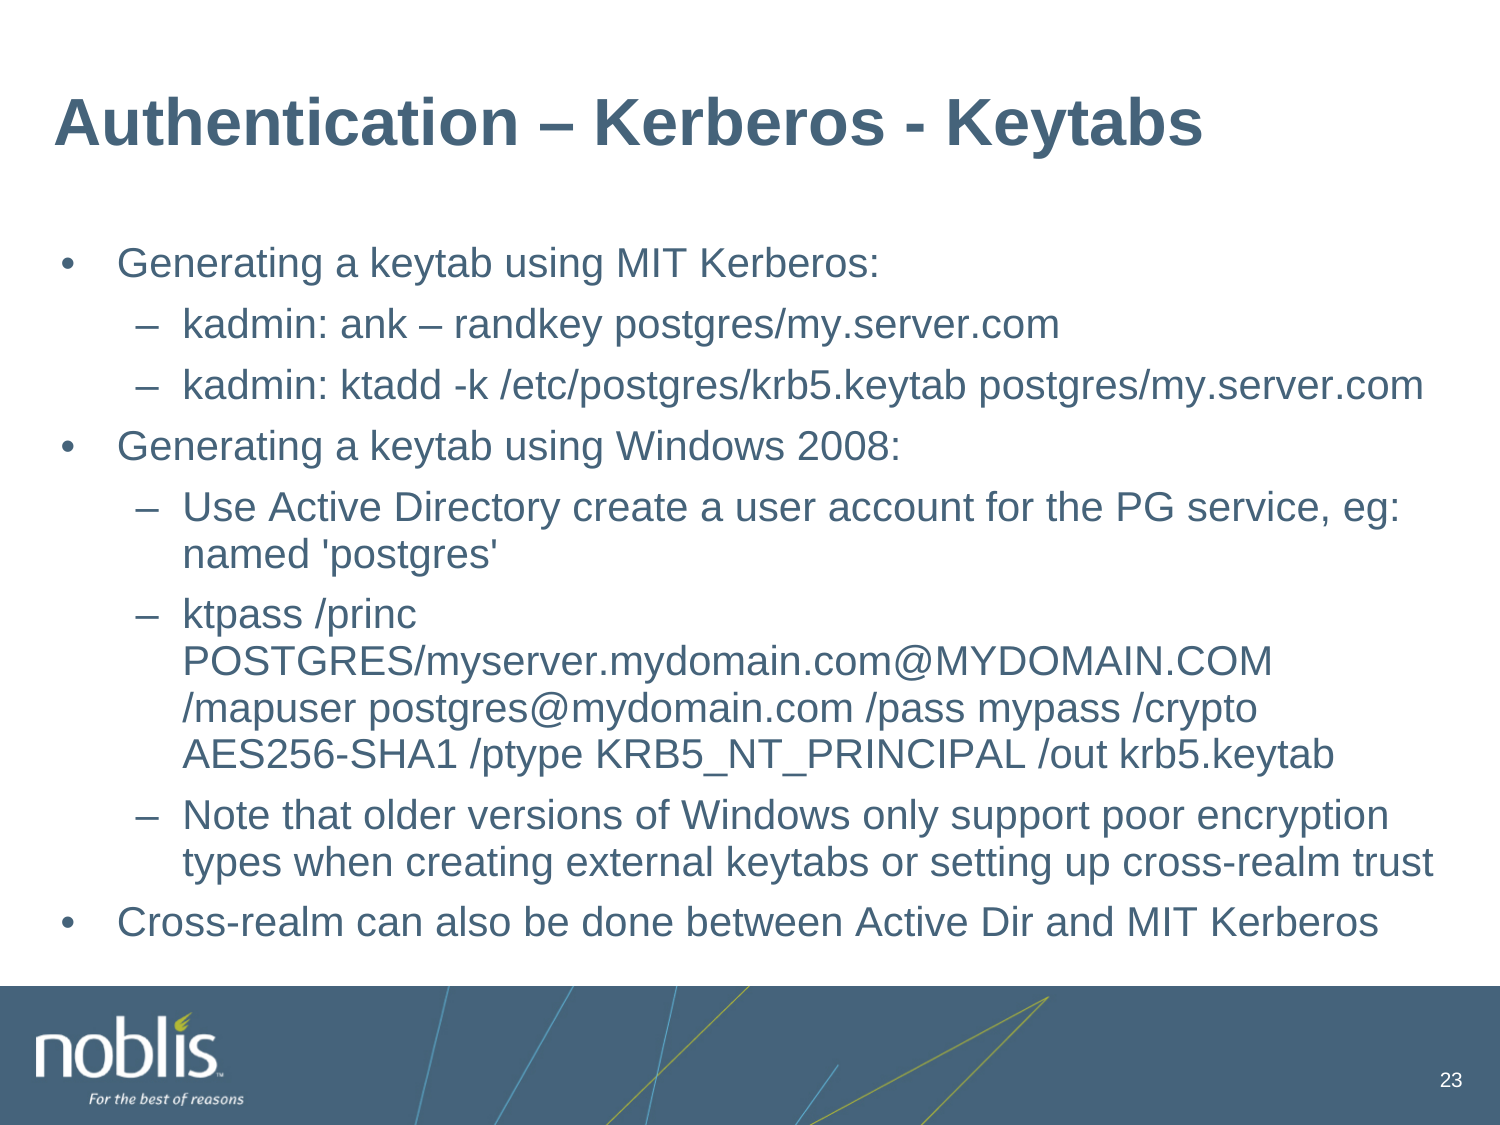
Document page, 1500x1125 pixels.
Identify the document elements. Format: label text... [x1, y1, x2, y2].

picture [0, 986, 1500, 1125]
list Generating a keytab using MIT Kerberos: kadmin: ank – randkey postgres/my.server.com kadmin: ktadd -k /etc/postgres/krb5.keytab postgres/my.server.com Generating a keytab using Windows 2008: Use Active Directory create a user account for the PG service, eg: named 'postgres' ktpass /princ POSTGRES/myserver.mydomain.com@MYDOMAIN.COM /mapuser postgres@mydomain.com /pass mypass /crypto AES256-SHA1 /ptype KRB5_NT_PRINCIPAL /out krb5.keytab Note that older versions of Windows only support poor encryption types when creating external keytabs or setting up cross-realm trust Cross-realm can also be done between Active Dir and MIT Kerberos [60, 239, 1437, 968]
title Authentication – Kerberos - Keytabs [53, 38, 1438, 211]
